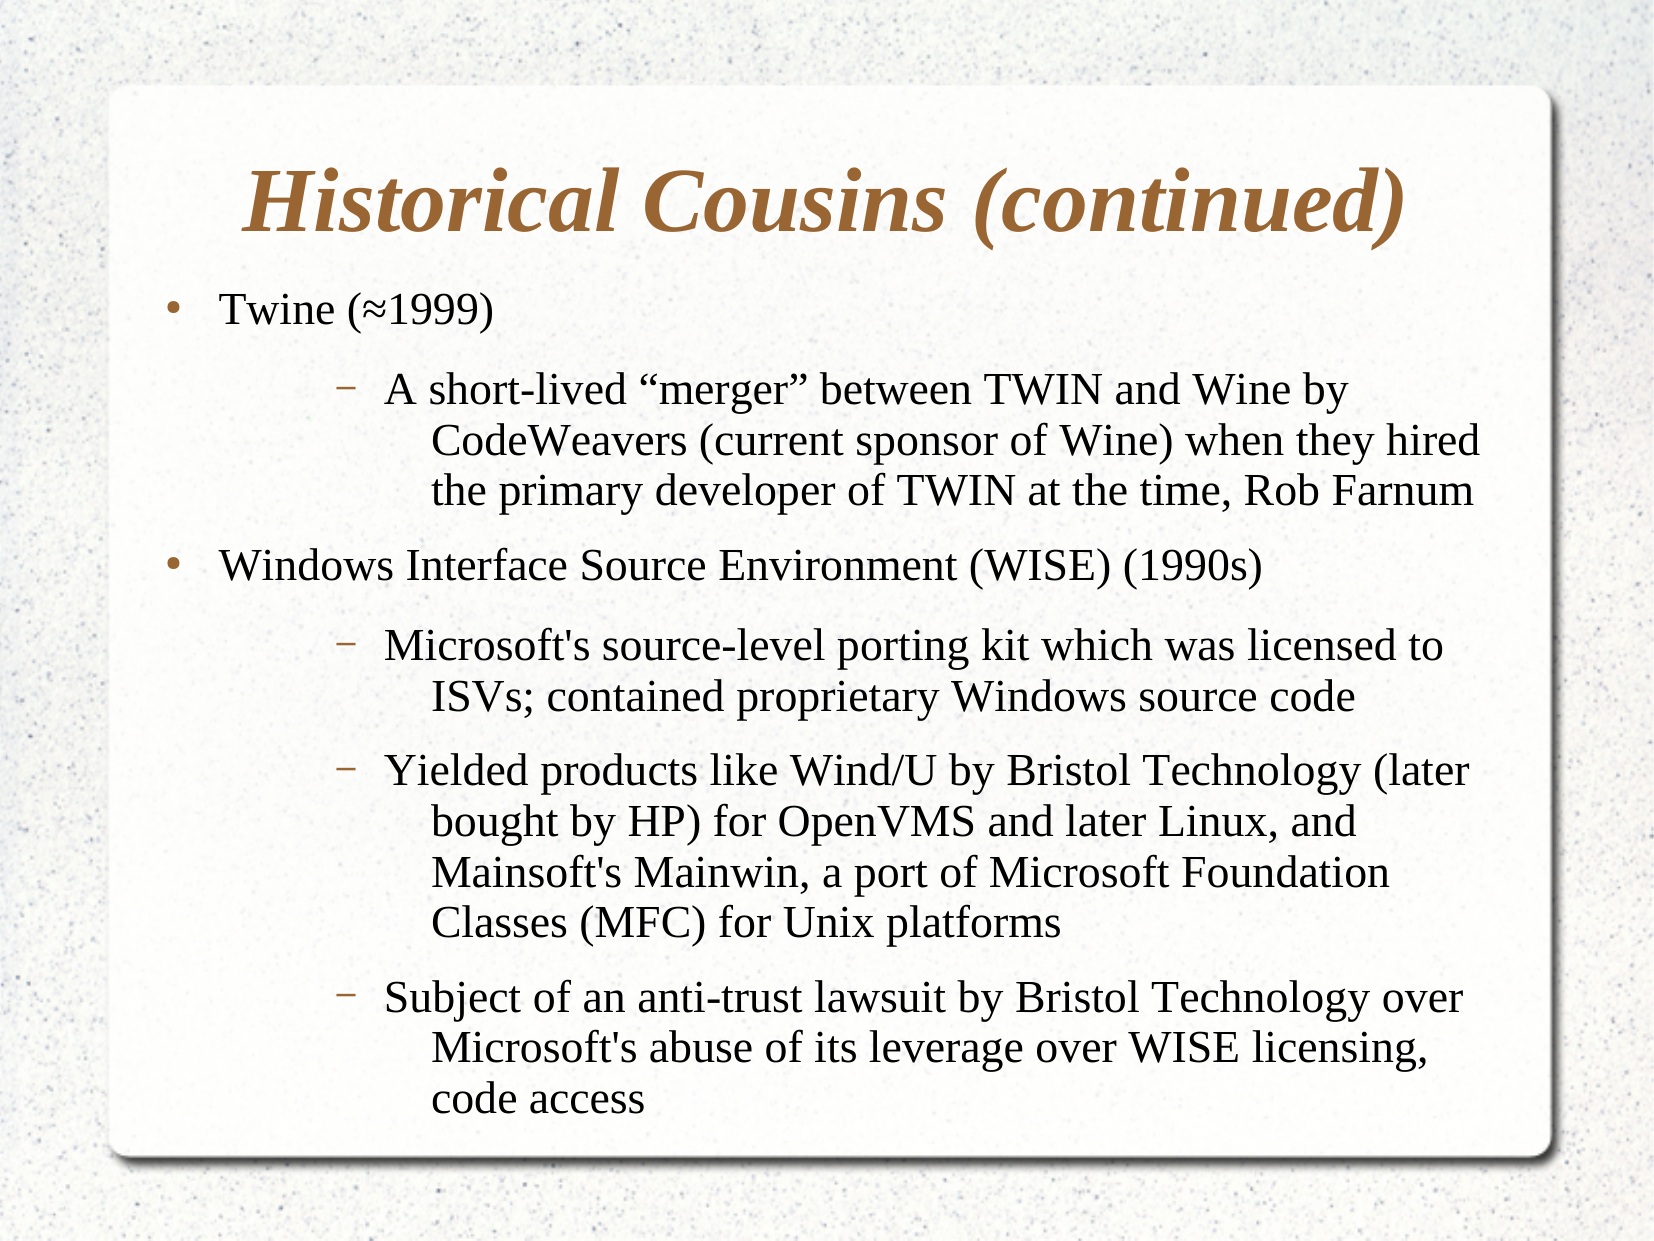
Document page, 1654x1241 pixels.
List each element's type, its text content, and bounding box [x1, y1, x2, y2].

picture [0, 0, 1654, 1241]
title Historical Cousins (continued) [118, 104, 1536, 297]
list Twine (≈1999) A short-lived “merger” between TWIN and Wine by CodeWeavers (current sponsor of Wine) when they hired the primary developer of TWIN at the time, Rob Farnum Windows Interface Source Environment (WISE) (1990s) Microsoft's source-level porting kit which was licensed to ISVs; contained proprietary Windows source code Yielded products like Wind/U by Bristol Technology (later bought by HP) for OpenVMS and later Linux, and Mainsoft's Mainwin, a port of Microsoft Foundation Classes (MFC) for Unix platforms Subject of an anti-trust lawsuit by Bristol Technology over Microsoft's abuse of its leverage over WISE licensing, code access [147, 283, 1506, 1142]
